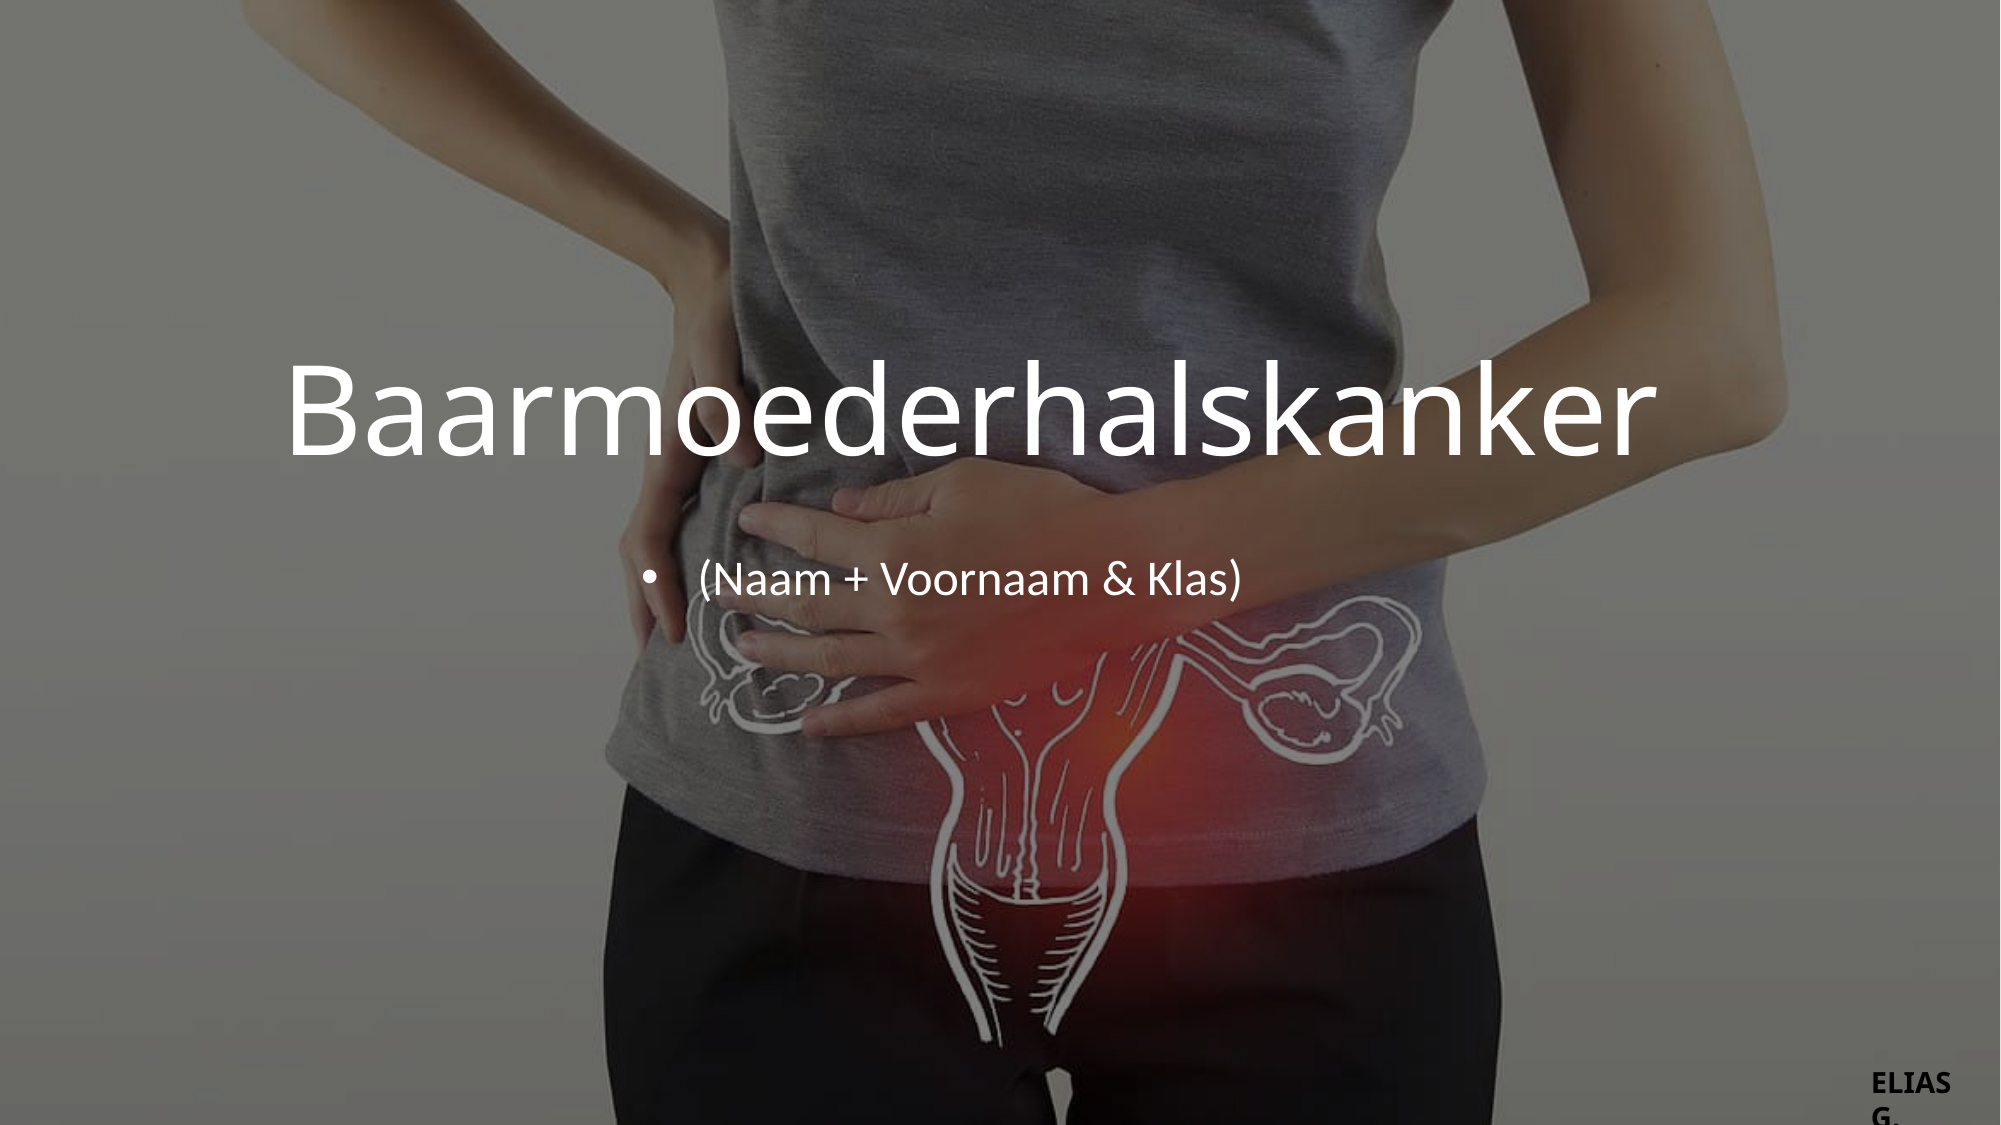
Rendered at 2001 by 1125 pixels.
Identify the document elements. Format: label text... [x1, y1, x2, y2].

subtitle (Naam + Voornaam & Klas) [192, 544, 1693, 725]
title Baarmoederhalskanker [249, 310, 1693, 491]
text_box ELIAS G. [1855, 1057, 1985, 1108]
picture [0, 0, 2000, 1125]
